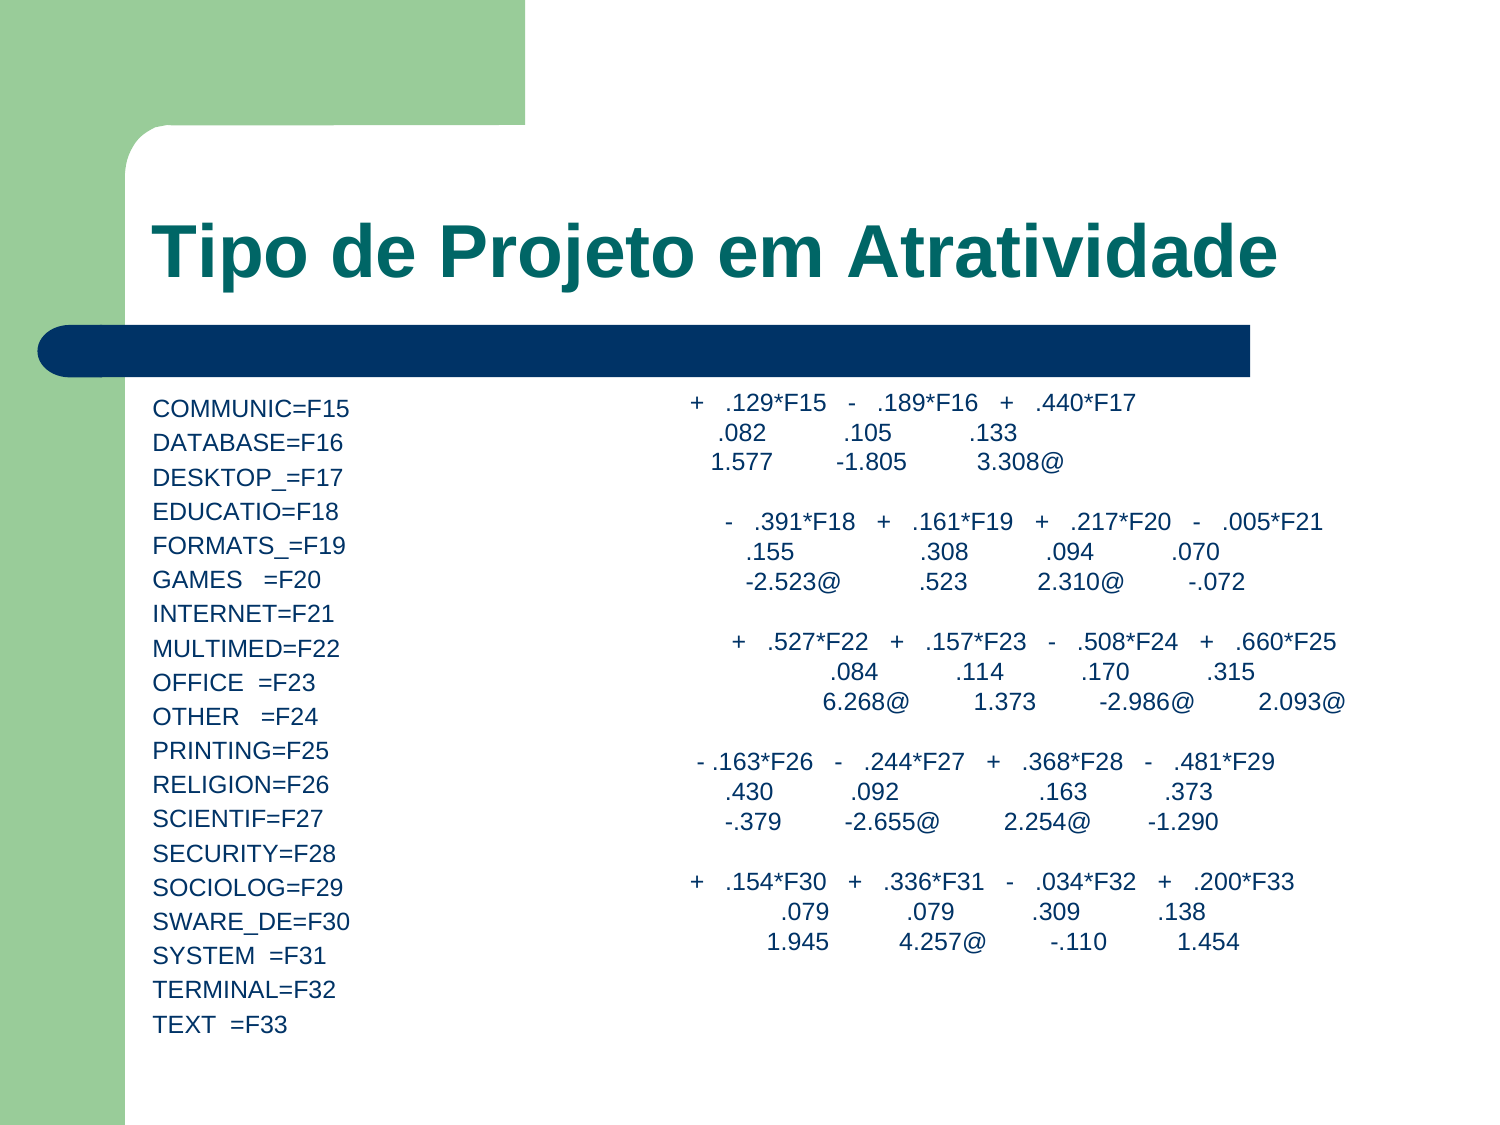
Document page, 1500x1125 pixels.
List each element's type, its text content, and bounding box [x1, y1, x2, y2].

list COMMUNIC=F15 DATABASE=F16 DESKTOP_=F17 EDUCATIO=F18 FORMATS_=F19 GAMES =F20 INTERNET=F21 MULTIMED=F22 OFFICE =F23 OTHER =F24 PRINTING=F25 RELIGION=F26 SCIENTIF=F27 SECURITY=F28 SOCIOLOG=F29 SWARE_DE=F30 SYSTEM =F31 TERMINAL=F32 TEXT =F33 [137, 387, 500, 1108]
text_box + .129*F15 - .189*F16 + .440*F17 .082 .105 .133 1.577 -1.805 3.308@ - .391*F18 + .161*F19 + .217*F20 - .005*F21 .155 .308 .094 .070 -2.523@ .523 2.310@ -.072 + .527*F22 + .157*F23 - .508*F24 + .660*F25 .084 .114 .170 .315 6.268@ 1.373 -2.986@ 2.093@ - .163*F26 - .244*F27 + .368*F28 - .481*F29 .430 .092 .163 .373 -.379 -2.655@ 2.254@ -1.290 + .154*F30 + .336*F31 - .034*F32 + .200*F33 .079 .079 .309 .138 1.945 4.257@ -.110 1.454 [674, 378, 1463, 990]
title Tipo de Projeto em Atratividade [136, 136, 1414, 301]
